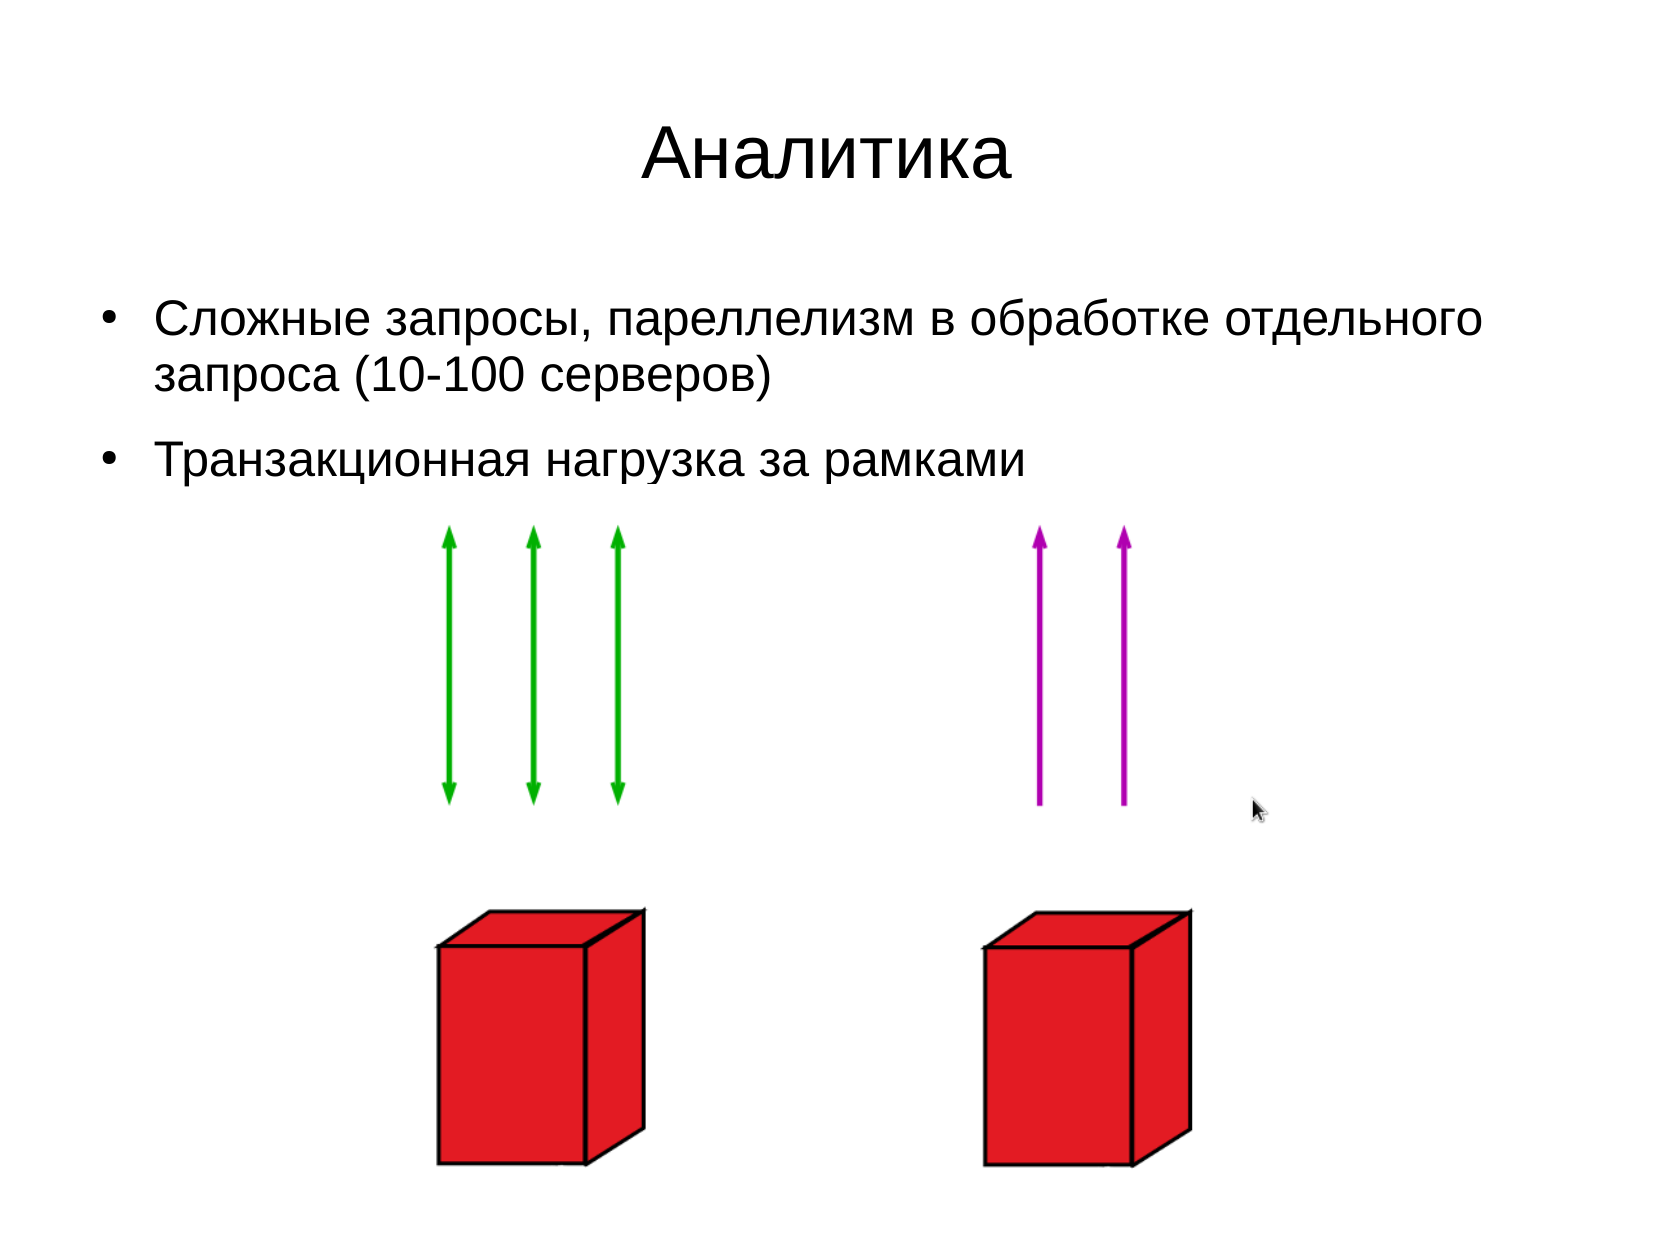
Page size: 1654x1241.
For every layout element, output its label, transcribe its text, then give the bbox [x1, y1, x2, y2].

list Сложные запросы, пареллелизм в обработке отдельного запроса (10-100 серверов) Транзакционная нагрузка за рамками [82, 290, 1571, 1109]
picture [191, 484, 1430, 1182]
title Аналитика [82, 49, 1571, 257]
